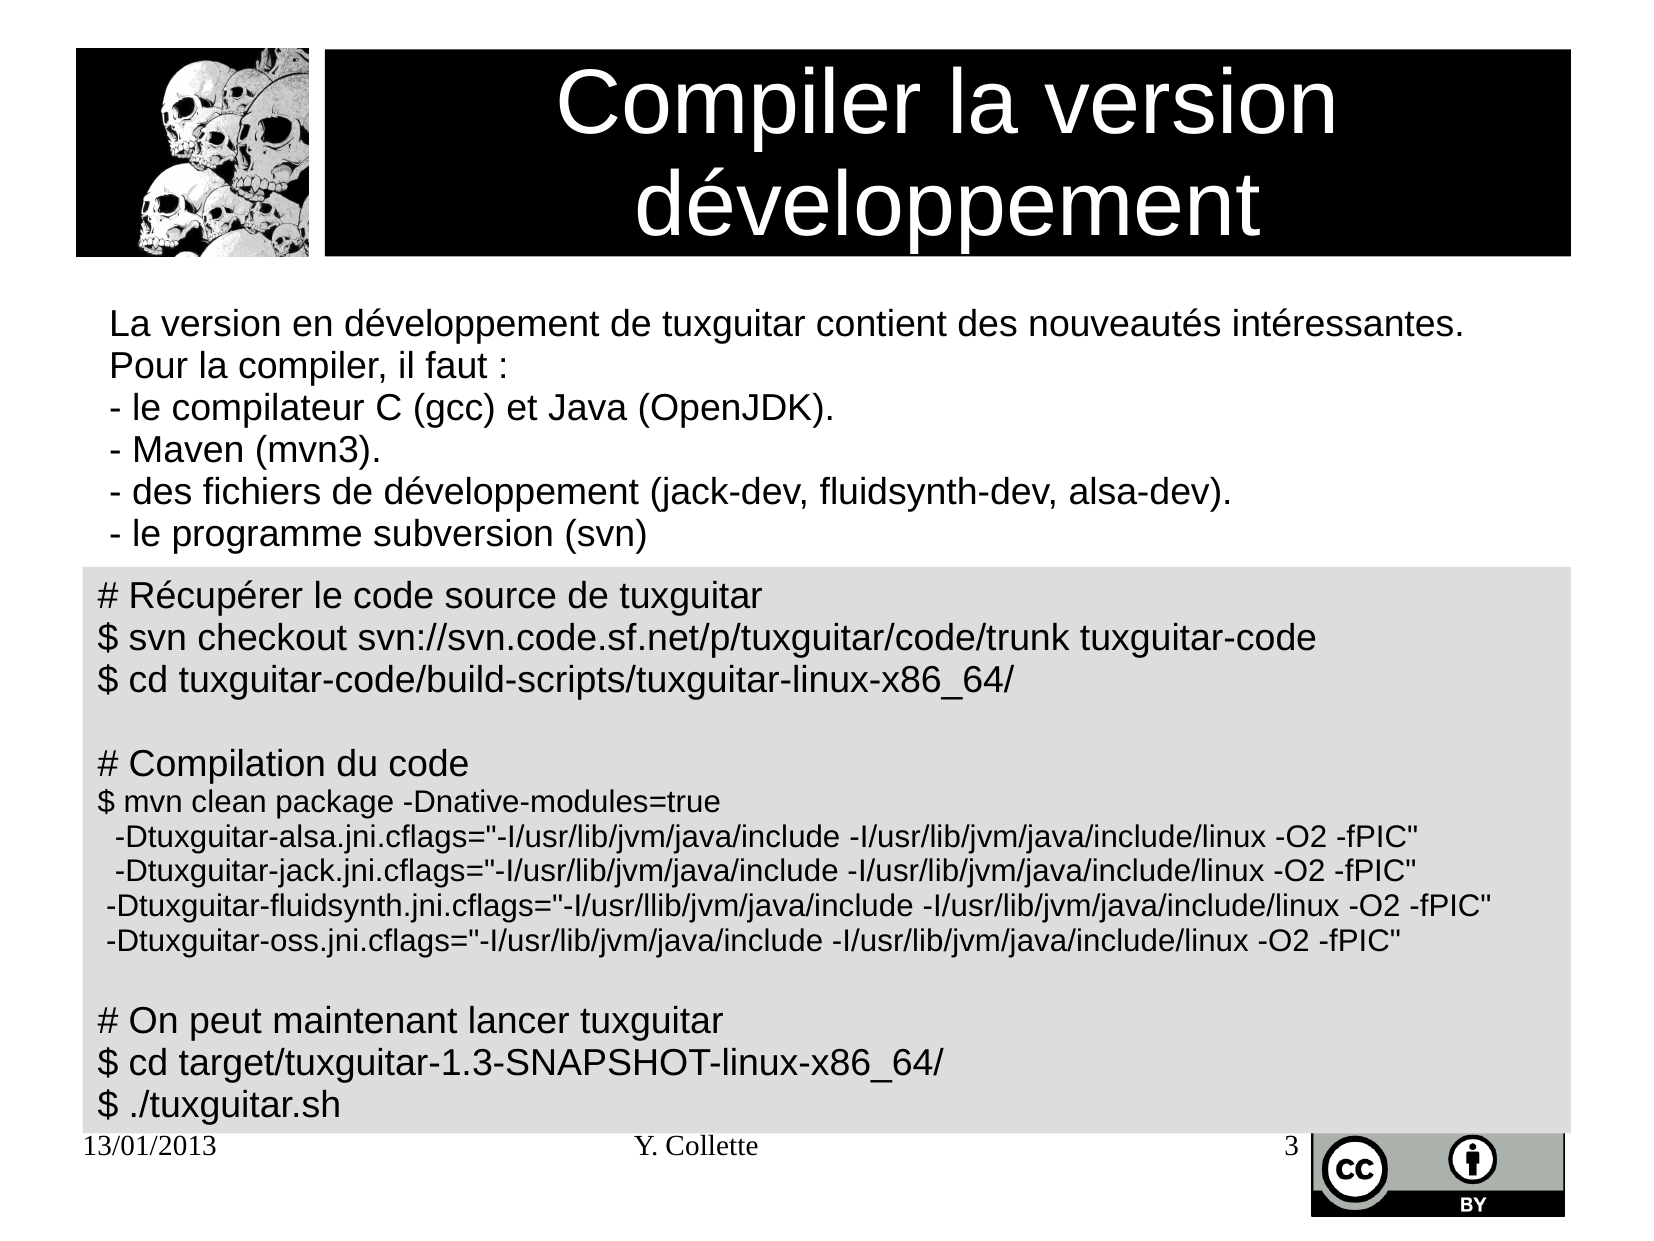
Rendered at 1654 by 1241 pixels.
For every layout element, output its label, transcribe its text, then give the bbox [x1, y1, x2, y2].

title Compiler la version développement [324, 49, 1571, 257]
picture [1311, 1134, 1565, 1217]
text_box # Récupérer le code source de tuxguitar $ svn checkout svn://svn.code.sf.net/p/tuxguitar/code/trunk tuxguitar-code $ cd tuxguitar-code/build-scripts/tuxguitar-linux-x86_64/ # Compilation du code $ mvn clean package -Dnative-modules=true -Dtuxguitar-alsa.jni.cflags="-I/usr/lib/jvm/java/include -I/usr/lib/jvm/java/include/linux -O2 -fPIC" -Dtuxguitar-jack.jni.cflags="-I/usr/lib/jvm/java/include -I/usr/lib/jvm/java/include/linux -O2 -fPIC" -Dtuxguitar-fluidsynth.jni.cflags="-I/usr/llib/jvm/java/include -I/usr/lib/jvm/java/include/linux -O2 -fPIC" -Dtuxguitar-oss.jni.cflags="-I/usr/lib/jvm/java/include -I/usr/lib/jvm/java/include/linux -O2 -fPIC" # On peut maintenant lancer tuxguitar $ cd target/tuxguitar-1.3-SNAPSHOT-linux-x86_64/ $ ./tuxguitar.sh [82, 566, 1571, 1134]
picture [76, 48, 309, 257]
text_box La version en développement de tuxguitar contient des nouveautés intéressantes. Pour la compiler, il faut : - le compilateur C (gcc) et Java (OpenJDK). - Maven (mvn3). - des fichiers de développement (jack-dev, fluidsynth-dev, alsa-dev). - le programme subversion (svn) [94, 295, 1536, 563]
